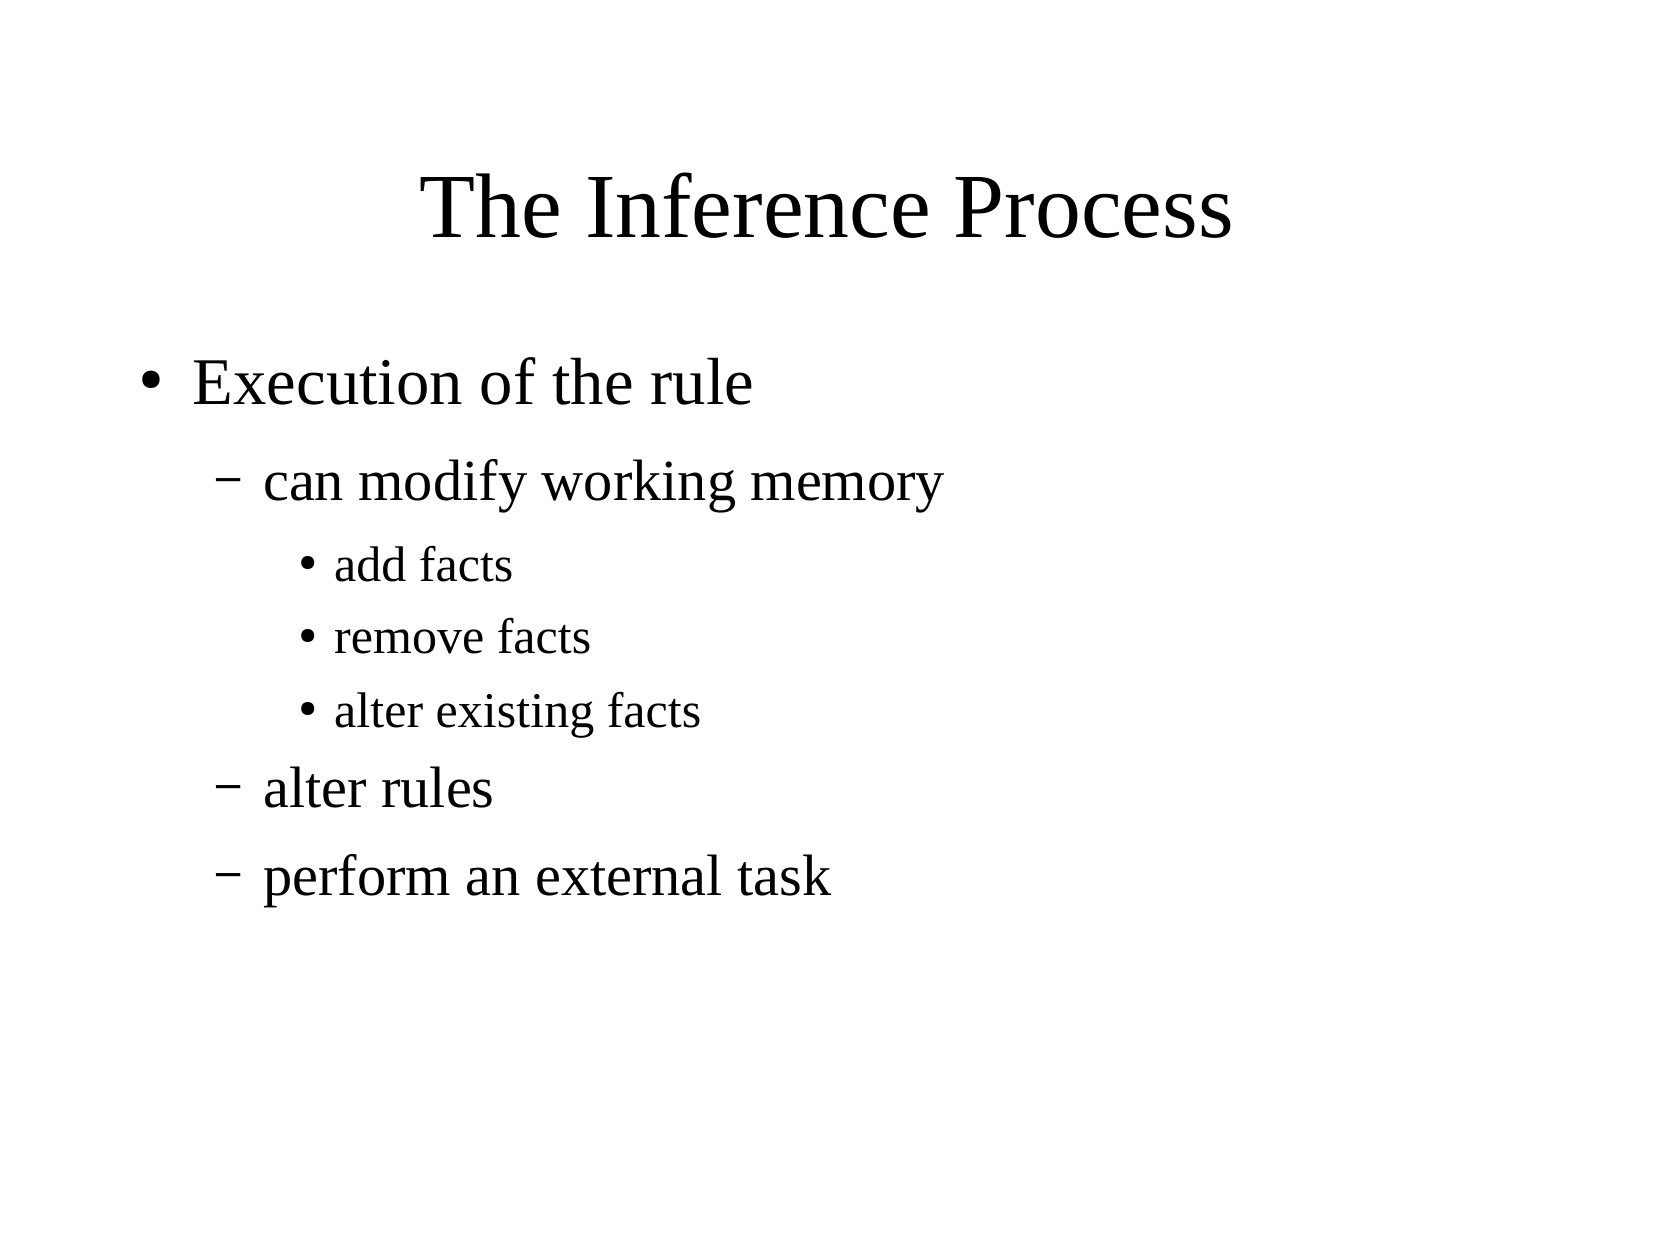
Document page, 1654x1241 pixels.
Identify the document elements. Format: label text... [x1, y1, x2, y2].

list Execution of the rule can modify working memory add facts remove facts alter existing facts alter rules perform an external task [121, 344, 1534, 1127]
title The Inference Process [121, 102, 1534, 311]
